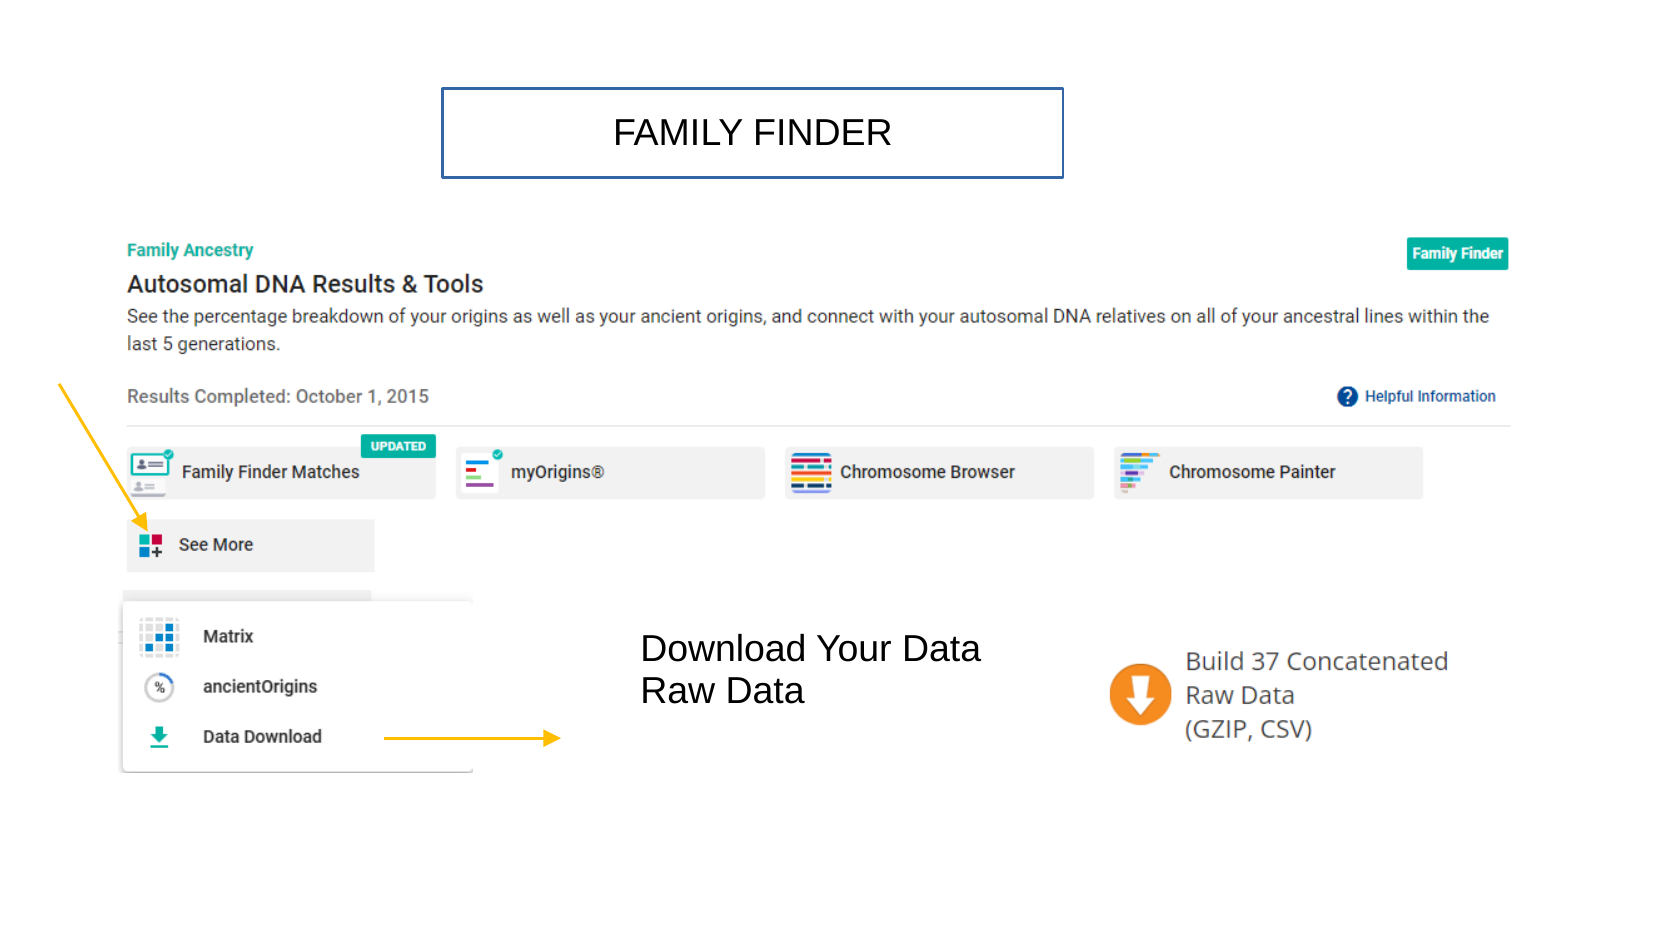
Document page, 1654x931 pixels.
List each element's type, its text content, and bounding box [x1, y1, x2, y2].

text_box FAMILY FINDER [442, 88, 1063, 178]
picture [97, 225, 1536, 788]
text_box Download Your Data Raw Data [625, 620, 997, 719]
